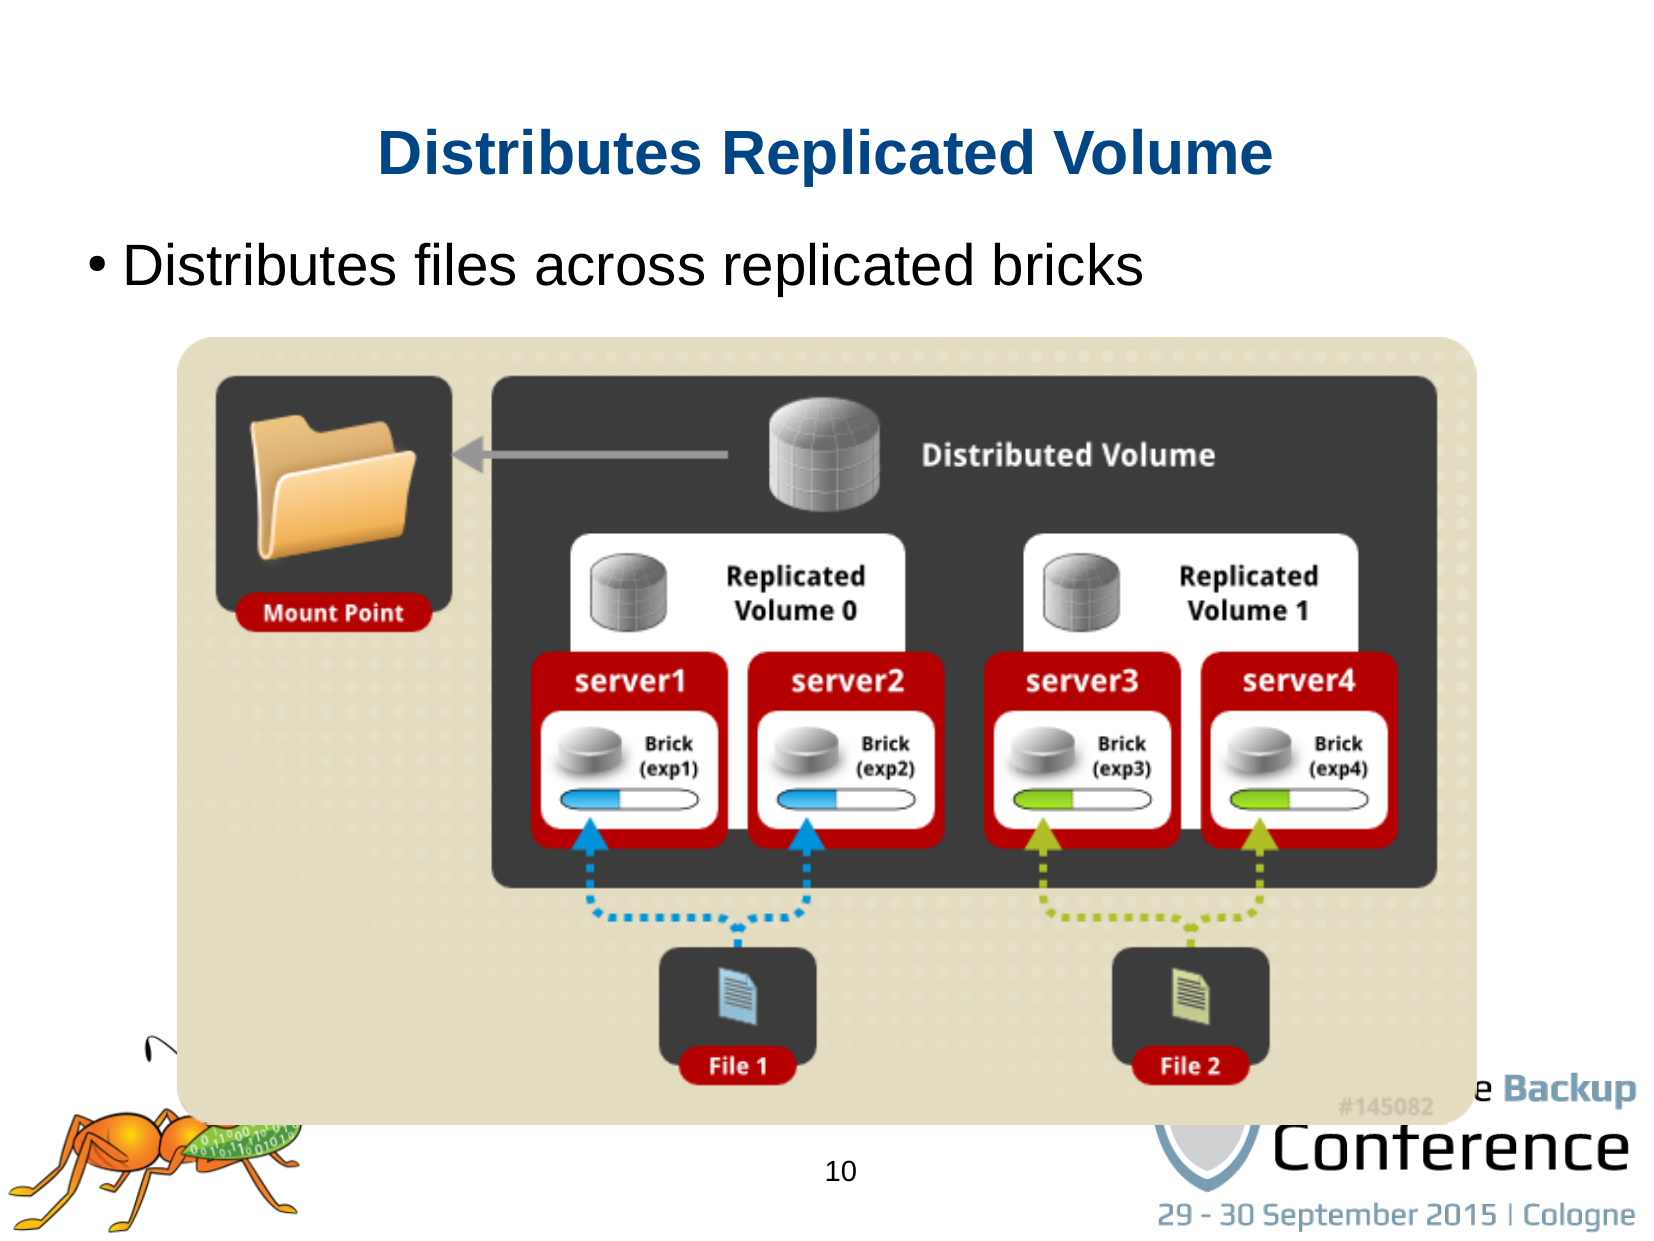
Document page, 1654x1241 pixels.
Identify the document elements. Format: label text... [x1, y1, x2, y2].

picture [5, 337, 1654, 1241]
list Distributes files across replicated bricks [86, 232, 1576, 1111]
title Distributes Replicated Volume [82, 49, 1571, 257]
